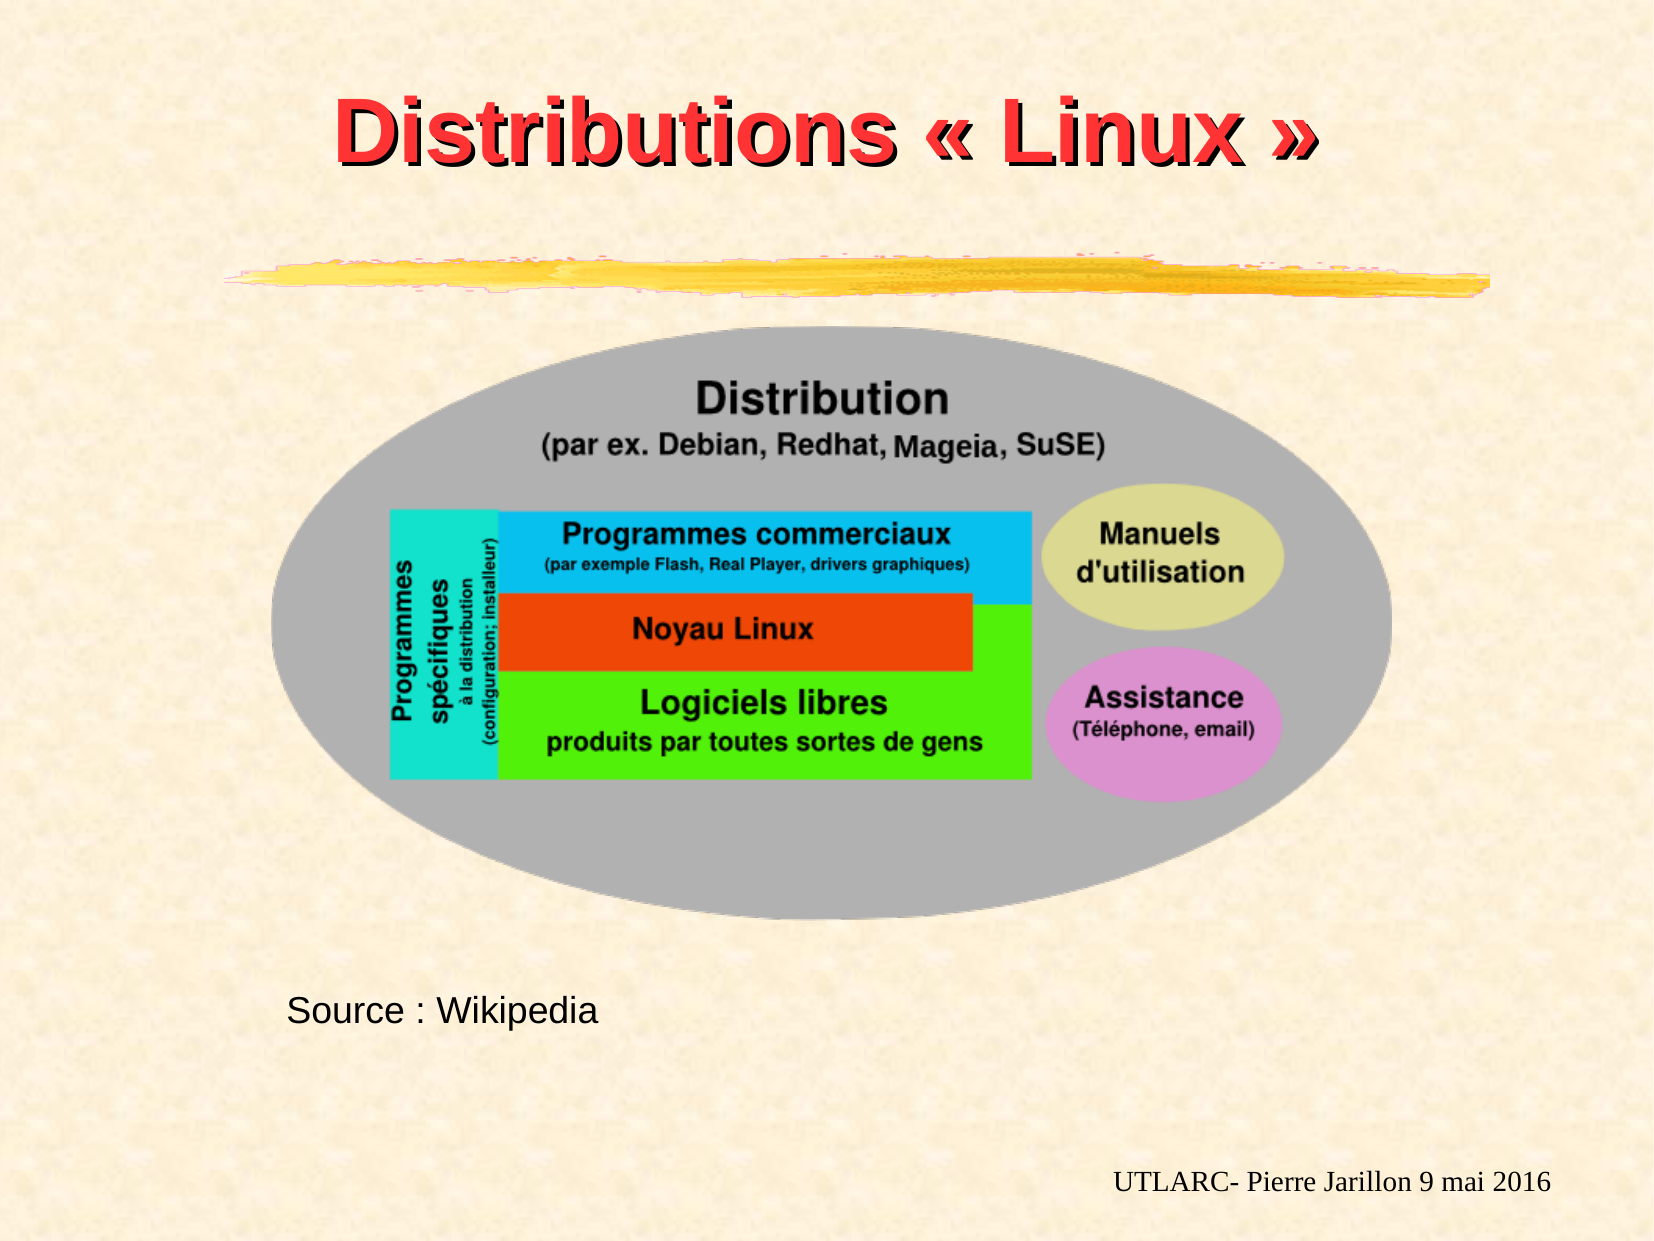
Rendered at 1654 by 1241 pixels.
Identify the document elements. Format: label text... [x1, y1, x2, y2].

text_box Source : Wikipedia [271, 982, 733, 1040]
picture [0, 0, 1654, 1241]
title Distributions « Linux » [82, 49, 1571, 213]
